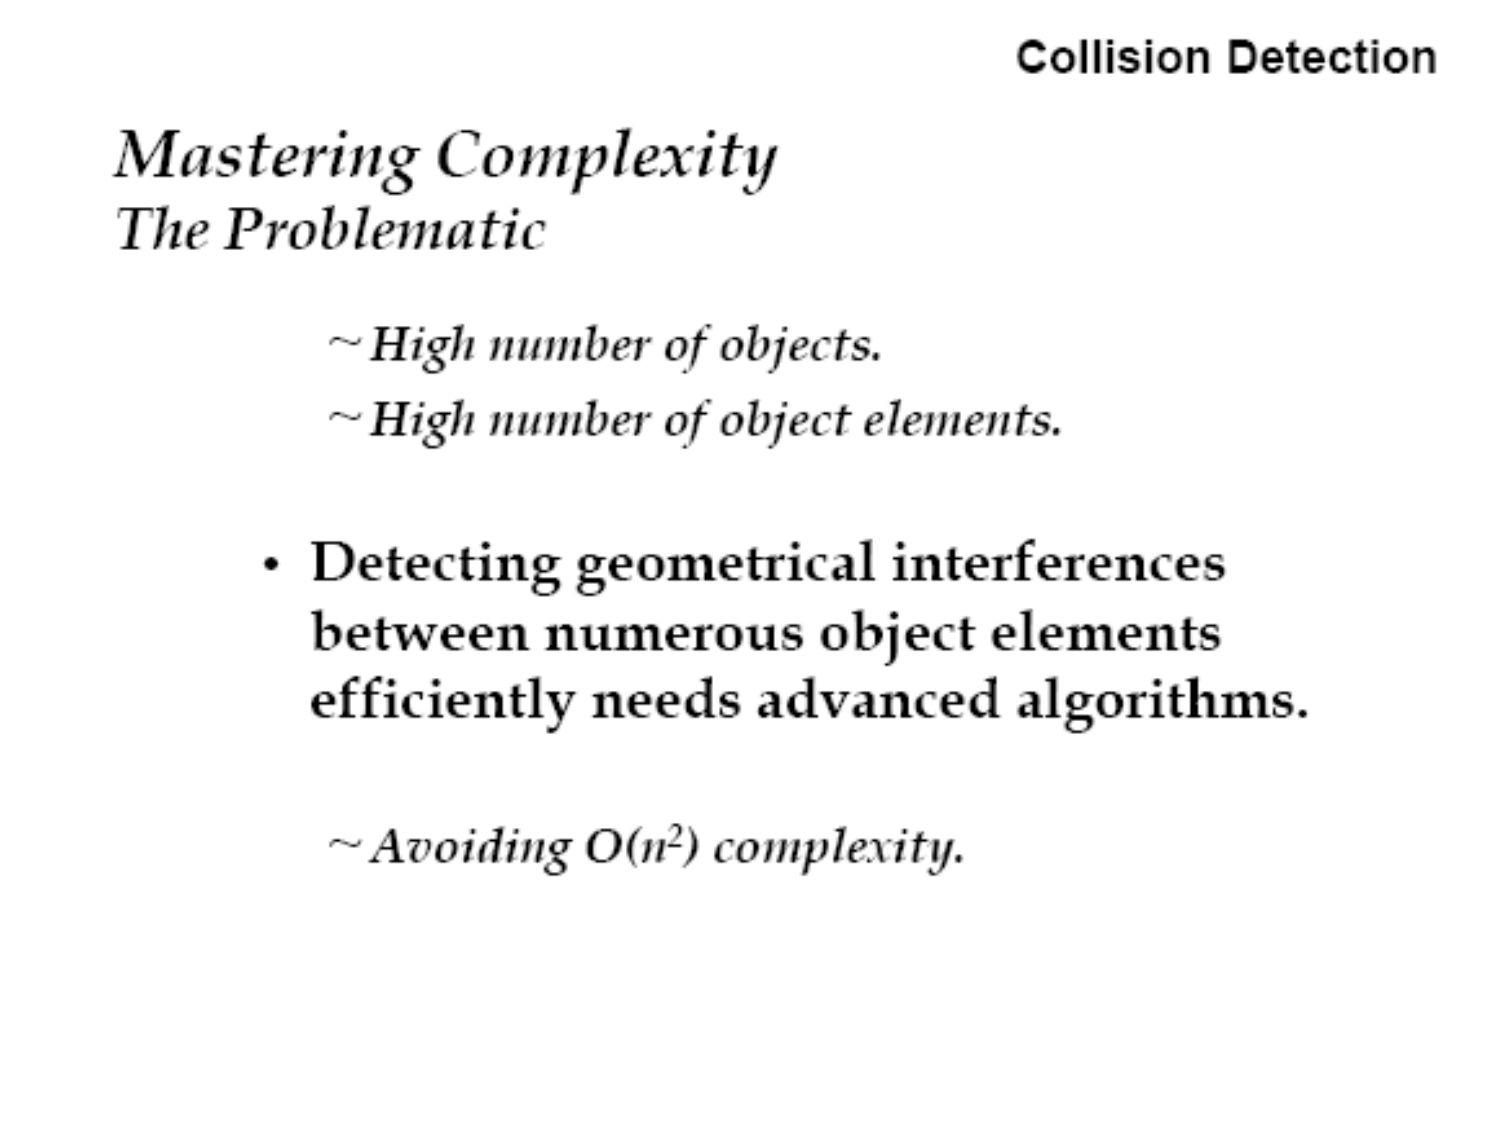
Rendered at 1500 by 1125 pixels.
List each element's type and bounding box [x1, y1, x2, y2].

picture [64, 30, 1447, 1060]
